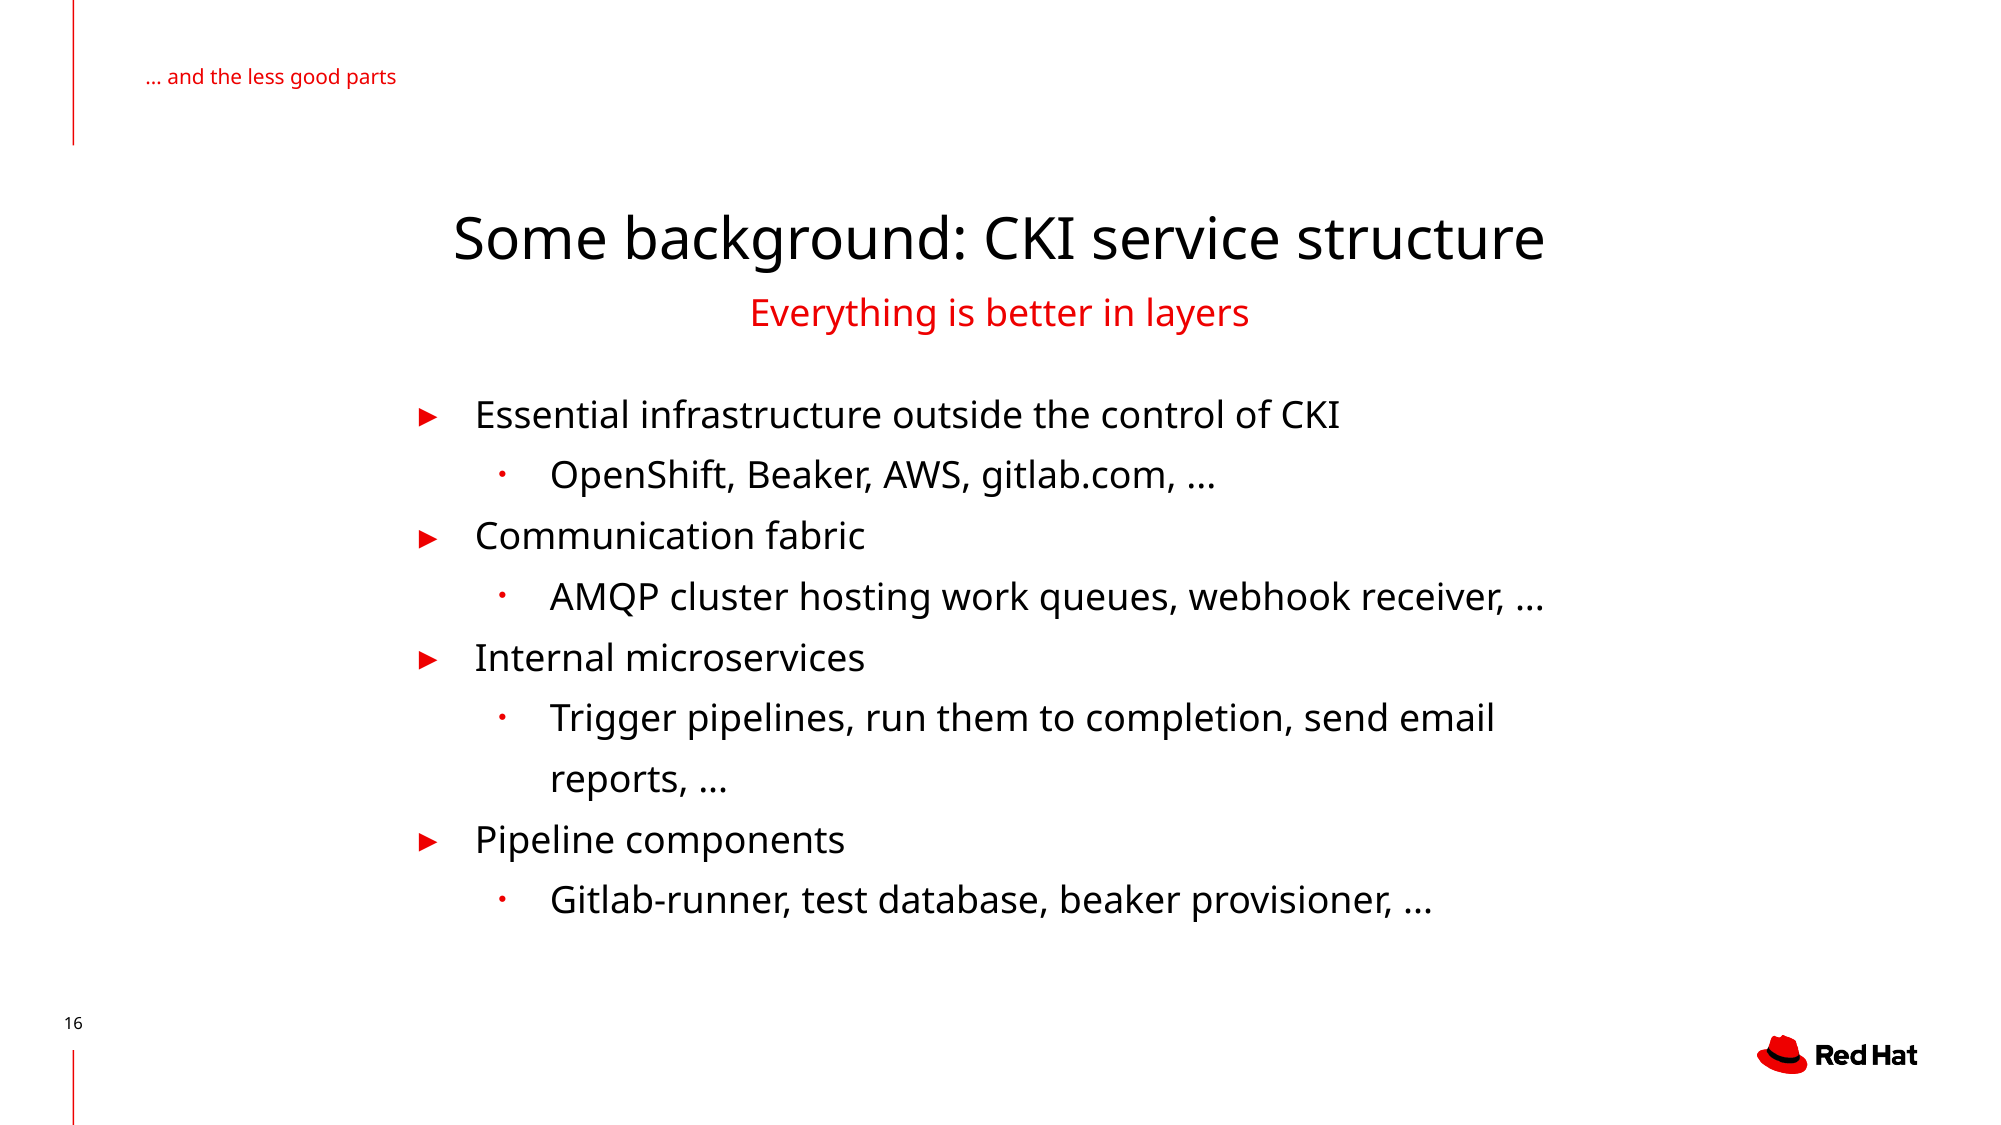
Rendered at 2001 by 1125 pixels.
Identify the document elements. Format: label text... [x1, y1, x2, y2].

picture [1757, 1035, 1918, 1074]
title Some background: CKI service structure [145, 180, 1855, 271]
list Essential infrastructure outside the control of CKI OpenShift, Beaker, AWS, gitlab.com, ... Communication fabric AMQP cluster hosting work queues, webhook receiver, ... Internal microservices Trigger pipelines, run them to completion, send email reports, ... Pipeline components Gitlab-runner, test database, beaker provisioner, ... [399, 375, 1600, 975]
subtitle … and the less good parts [73, 9, 919, 143]
slide_number <number> [13, 1012, 134, 1036]
subtitle Everything is better in layers [145, 271, 1855, 320]
